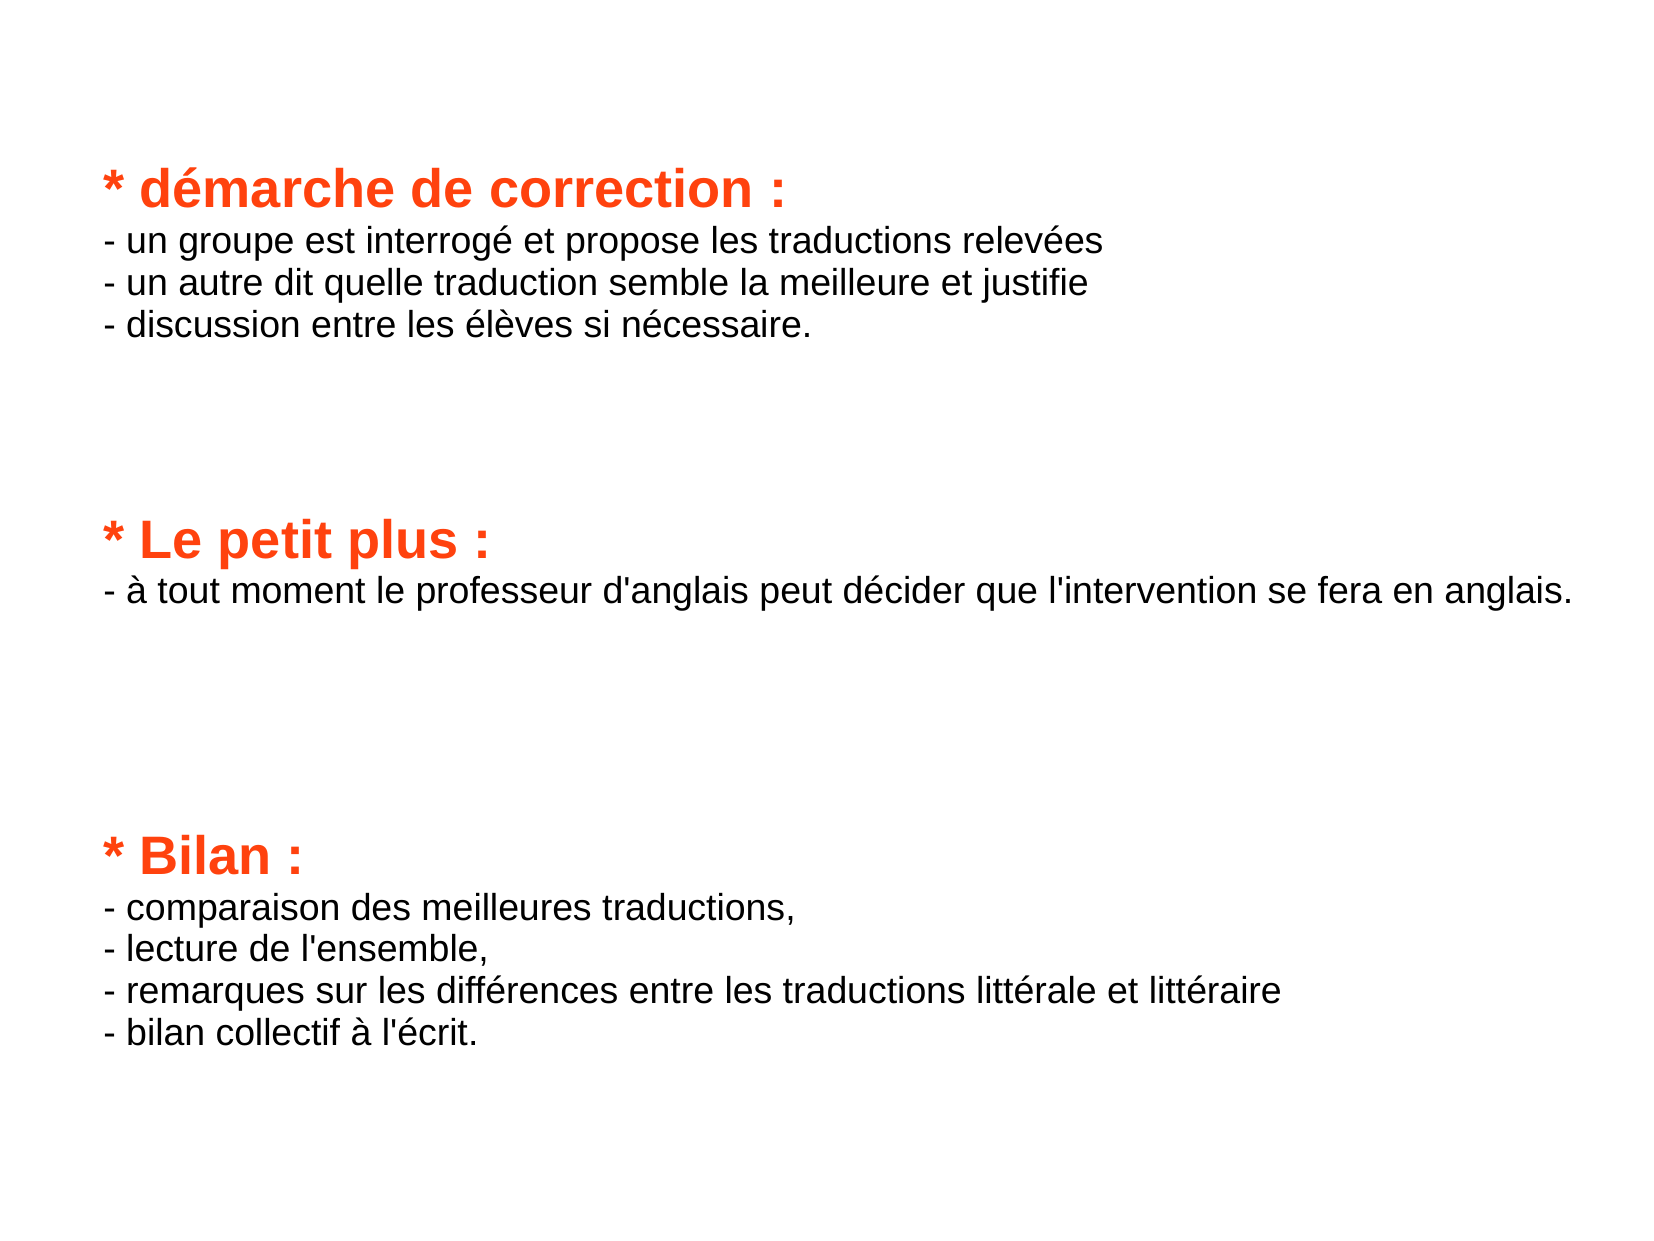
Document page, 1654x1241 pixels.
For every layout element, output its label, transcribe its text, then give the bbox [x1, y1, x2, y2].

text_box * Bilan : - comparaison des meilleures traductions, - lecture de l'ensemble, - remarques sur les différences entre les traductions littérale et littéraire - bilan collectif à l'écrit. [88, 817, 1536, 1063]
text_box * démarche de correction : - un groupe est interrogé et propose les traductions relevées - un autre dit quelle traduction semble la meilleure et justifie - discussion entre les élèves si nécessaire. [88, 151, 1536, 355]
text_box * Le petit plus : - à tout moment le professeur d'anglais peut décider que l'intervention se fera en anglais. [88, 501, 1625, 621]
